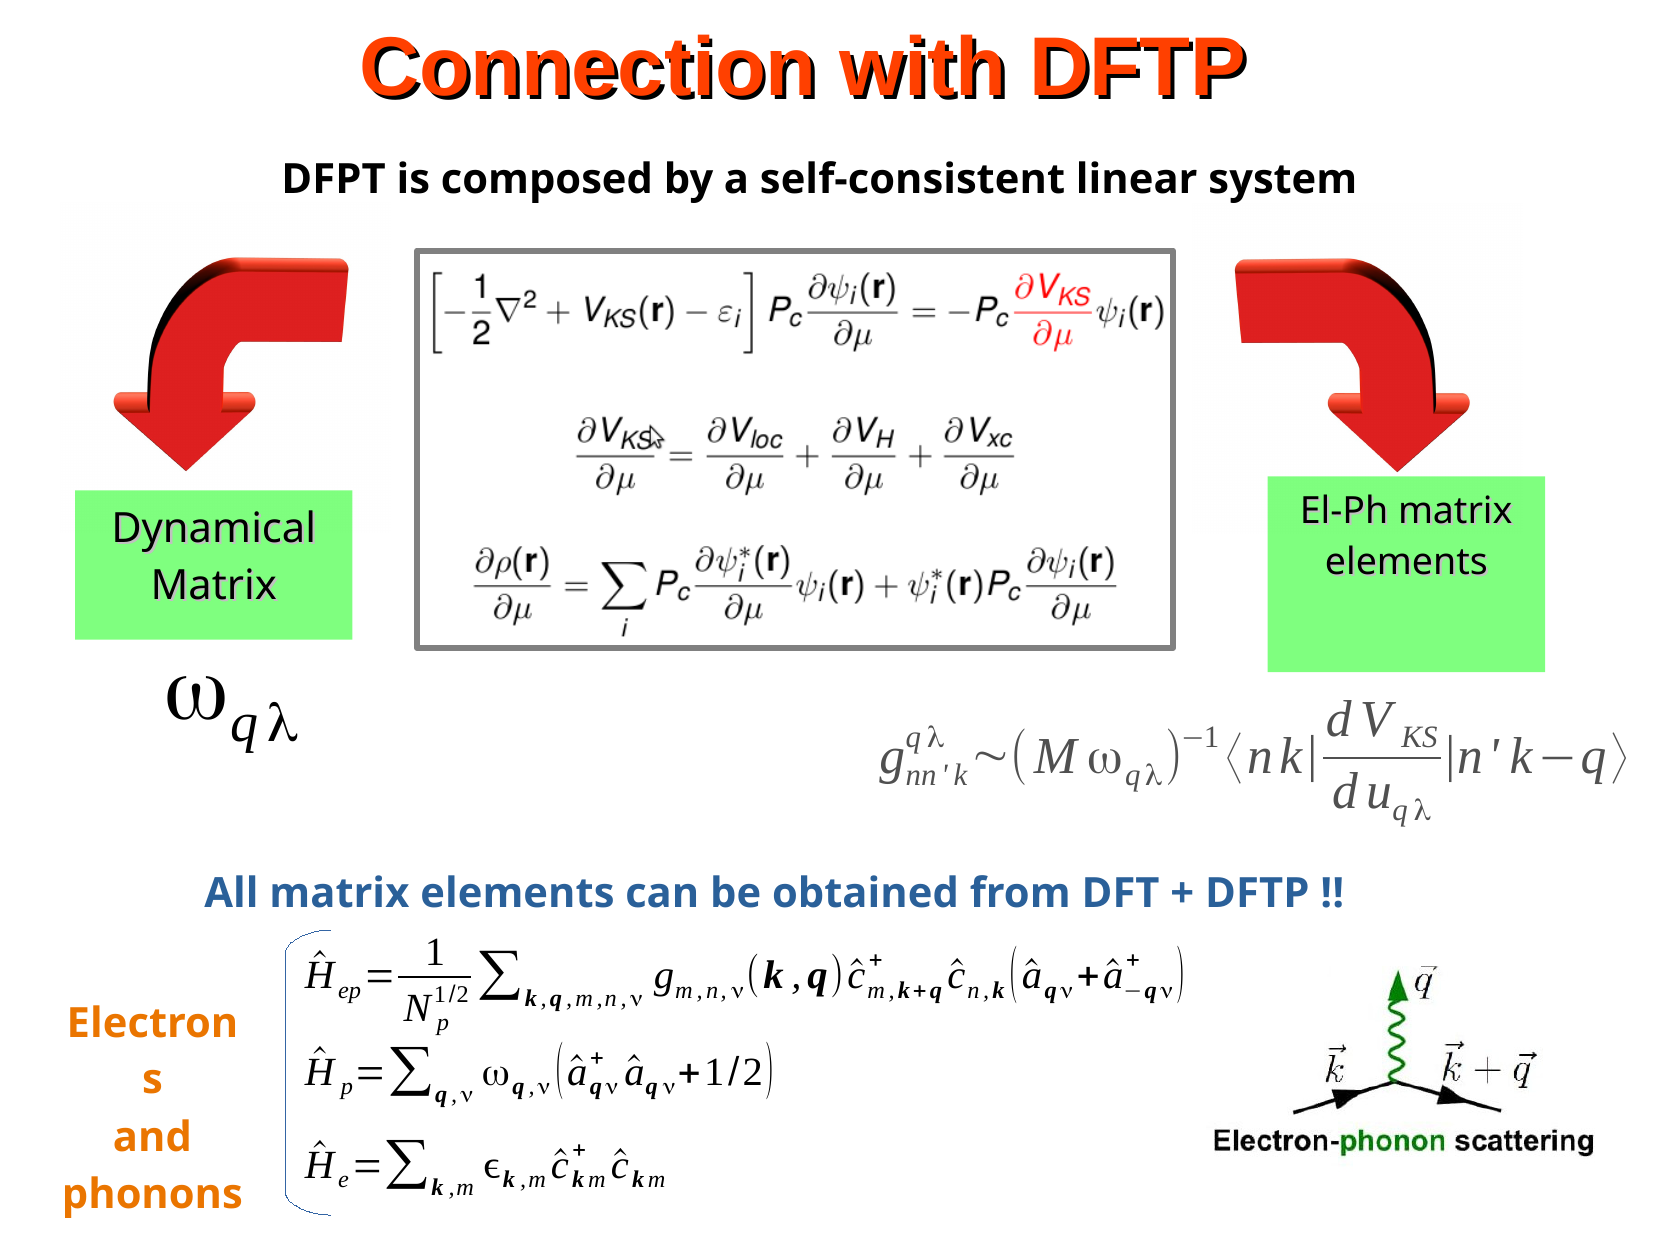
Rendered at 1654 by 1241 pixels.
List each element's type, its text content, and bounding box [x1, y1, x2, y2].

text_box Dynamical Matrix [75, 490, 353, 640]
text_box DFPT is composed by a self-consistent linear system [135, 141, 1516, 226]
text_box Connection with DFTP [345, 5, 1396, 121]
text_box All matrix elements can be obtained from DFT + DFTP !! [90, 855, 1471, 912]
picture [60, 202, 391, 533]
chart [296, 930, 1191, 1037]
chart [296, 1136, 671, 1201]
text_box Electrons and phonons [45, 984, 260, 1126]
chart [870, 690, 1635, 828]
text_box El-Ph matrix elements [1267, 476, 1546, 673]
chart [296, 1040, 780, 1108]
picture [1206, 966, 1606, 1174]
picture [420, 253, 1171, 646]
chart [156, 671, 307, 753]
picture [1192, 203, 1523, 534]
